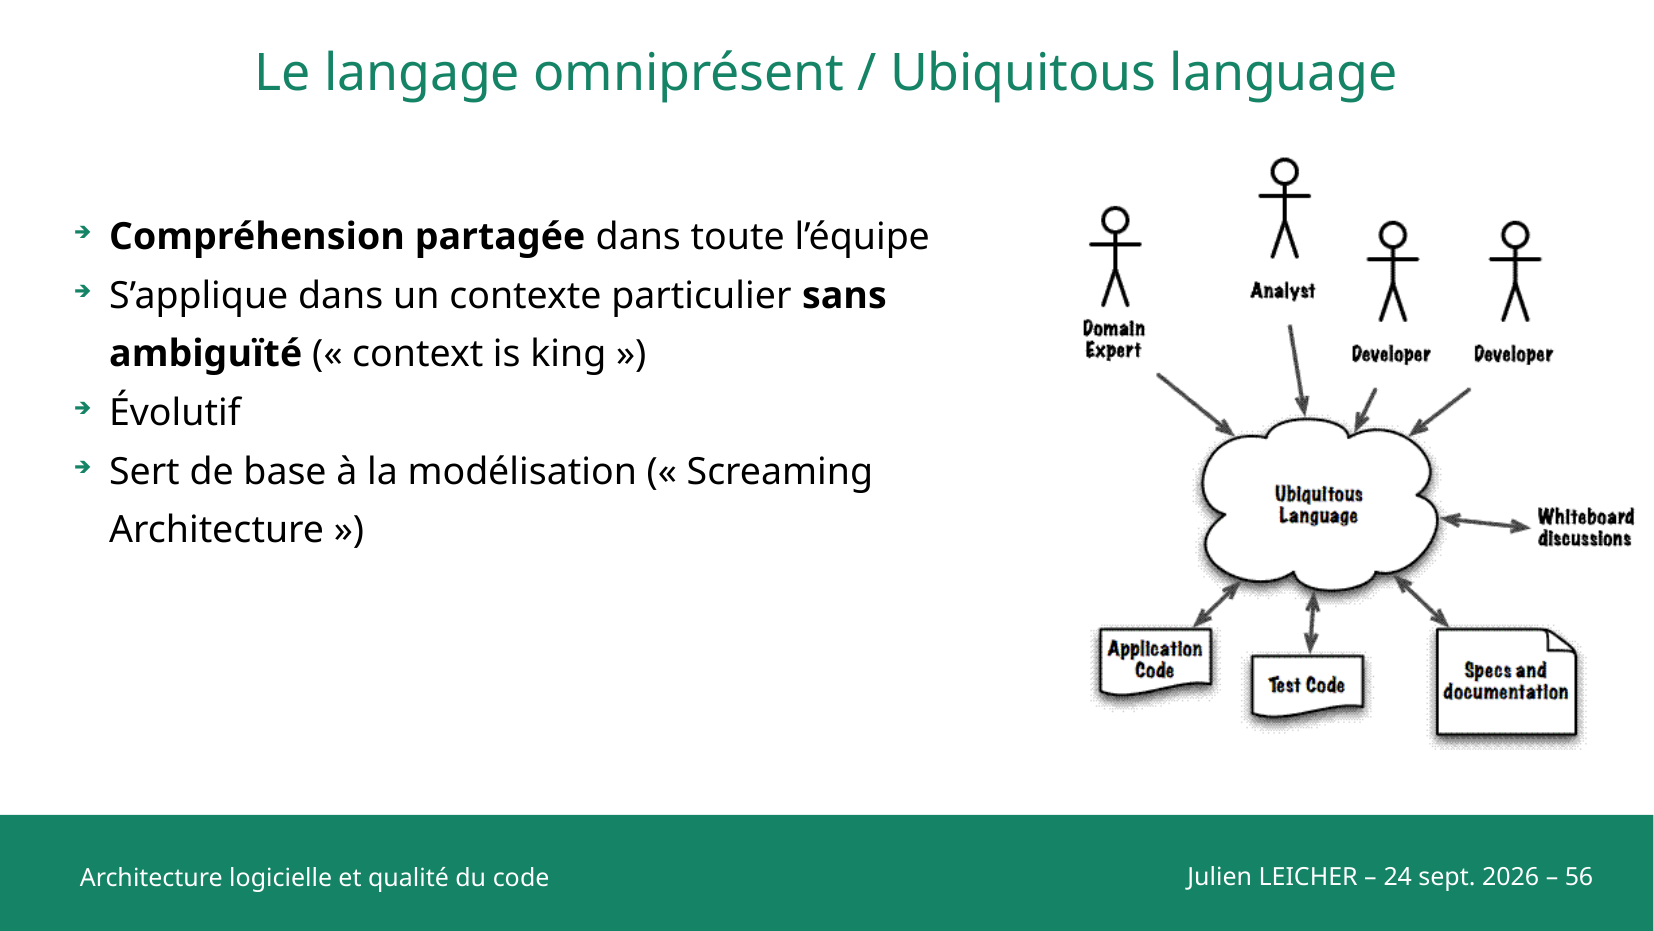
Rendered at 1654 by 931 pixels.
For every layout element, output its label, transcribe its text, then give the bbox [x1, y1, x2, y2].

picture [1053, 147, 1654, 754]
text_box Le langage omniprésent / Ubiquitous language [0, 27, 1654, 113]
text_box Compréhension partagée dans toute l’équipe S’applique dans un contexte particulier sans ambiguïté (« context is king ») Évolutif Sert de base à la modélisation (« Screaming Architecture ») [59, 194, 1021, 678]
text_box Architecture logicielle et qualité du code [64, 852, 798, 898]
text_box Julien LEICHER – 7 mars 2022 – <numéro> [0, 814, 1654, 931]
